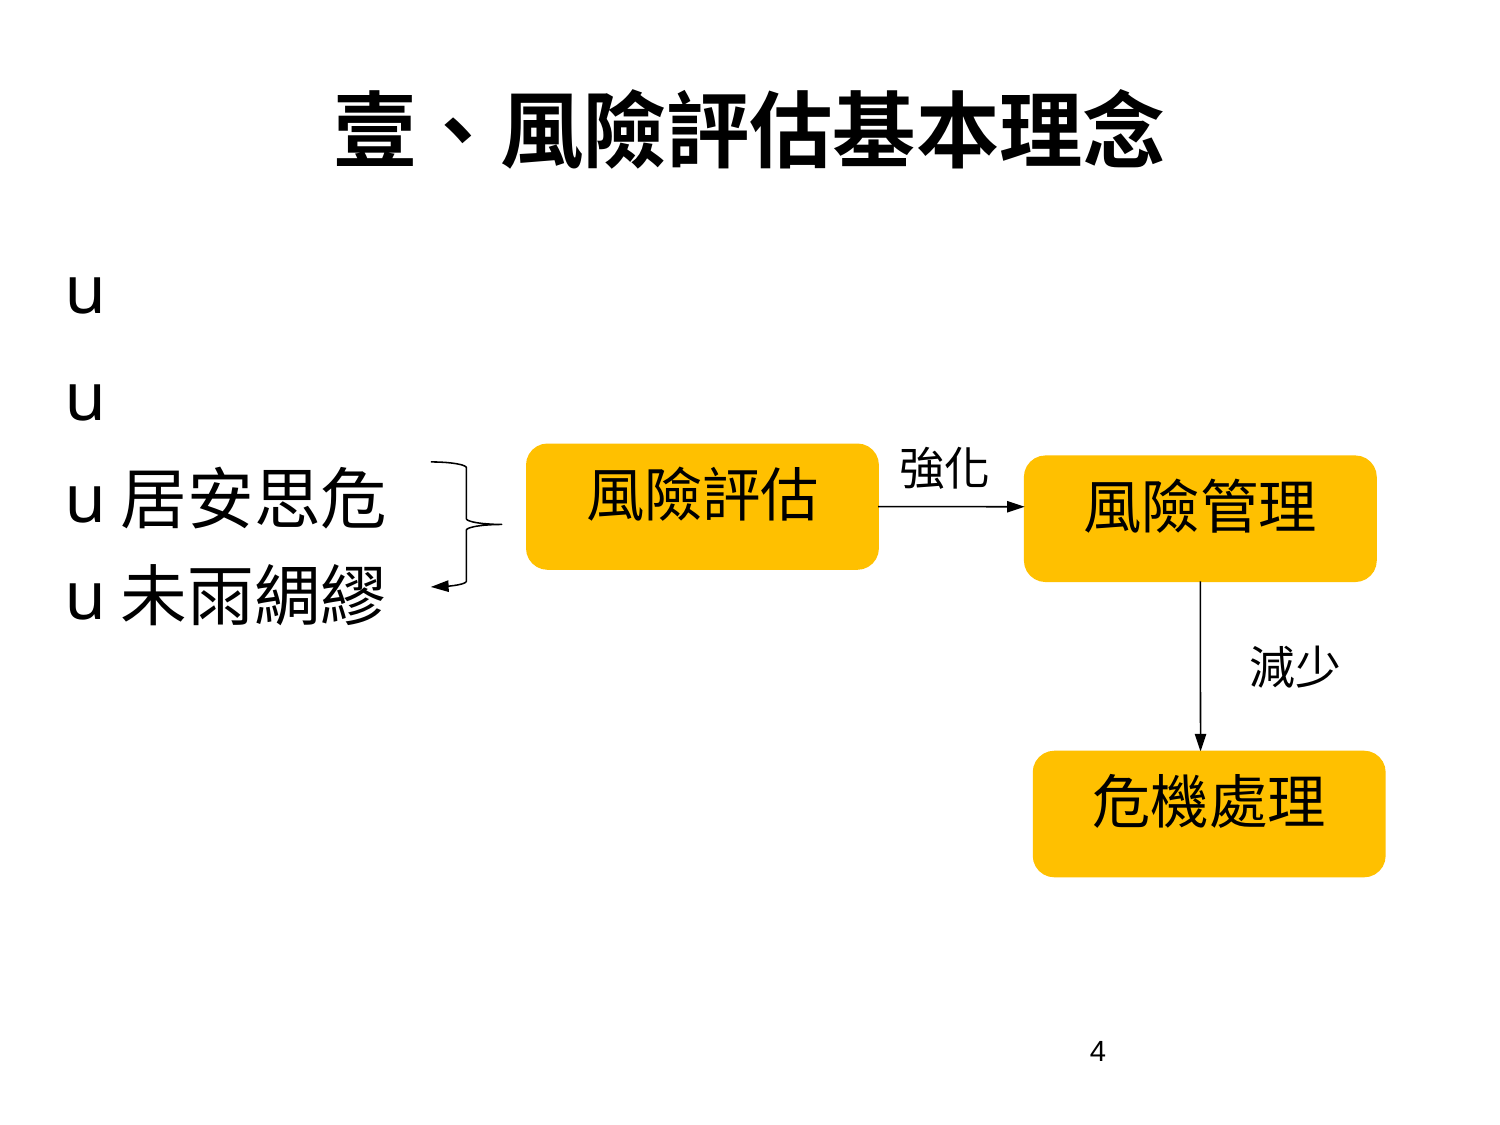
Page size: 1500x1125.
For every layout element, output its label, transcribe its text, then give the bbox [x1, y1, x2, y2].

text_box 強化 [868, 432, 1022, 504]
text_box 4 [1074, 1024, 1426, 1103]
title 壹、風險評估基本理念 [49, 70, 1451, 185]
list 居安思危 未雨綢繆 [49, 234, 1451, 1001]
text_box 風險評估 [526, 444, 879, 570]
text_box 危機處理 [1033, 751, 1385, 877]
text_box 減少 [1218, 631, 1372, 702]
text_box 風險管理 [1024, 456, 1377, 582]
